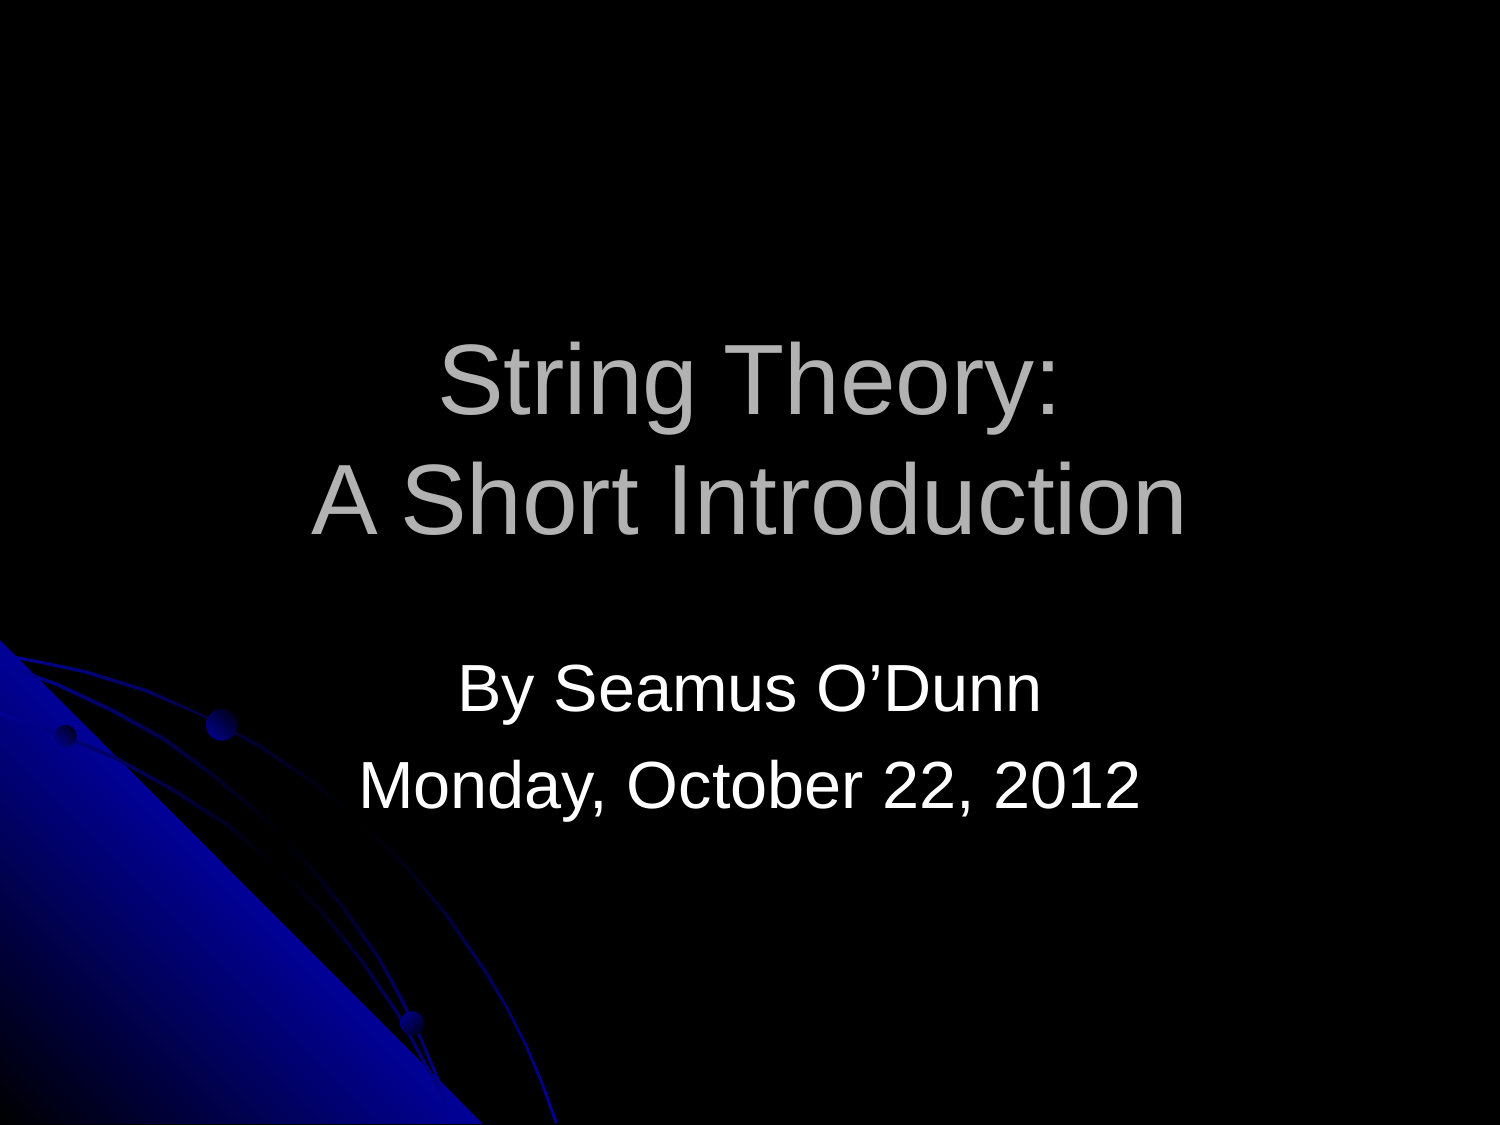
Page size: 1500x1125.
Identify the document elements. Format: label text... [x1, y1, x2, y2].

subtitle By Seamus O’Dunn Monday, October 22, 2012 [225, 637, 1276, 926]
title String Theory: A Short Introduction [112, 307, 1388, 563]
